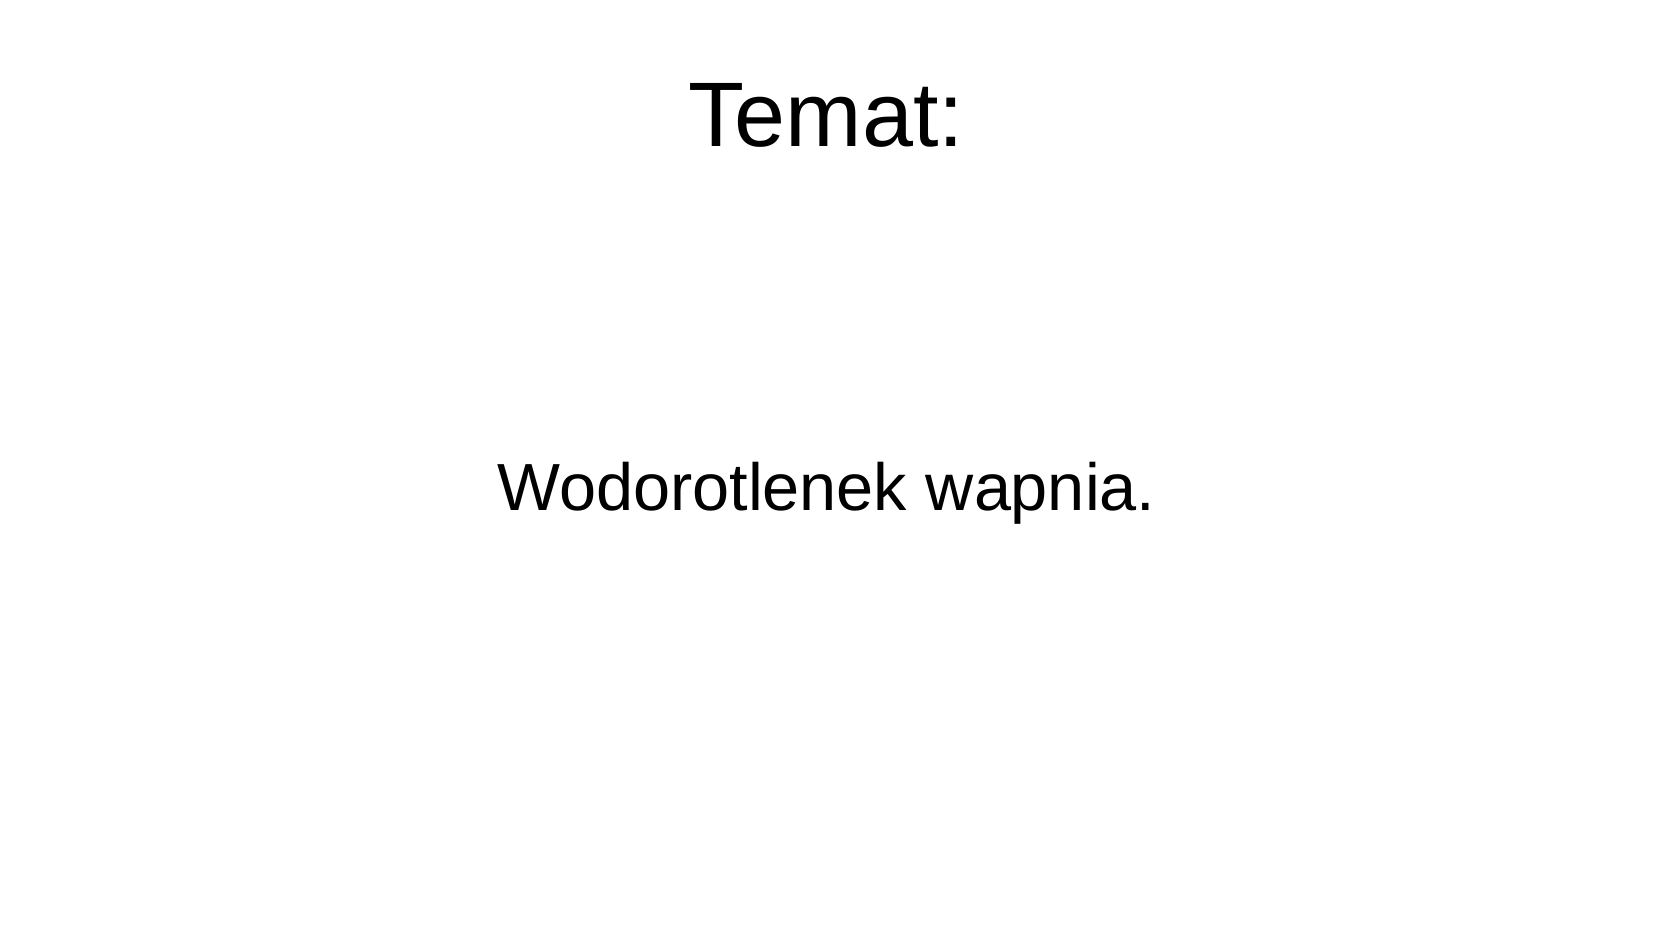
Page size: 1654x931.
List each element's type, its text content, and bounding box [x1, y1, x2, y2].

subtitle Wodorotlenek wapnia. [82, 217, 1571, 758]
title Temat: [82, 37, 1571, 193]
